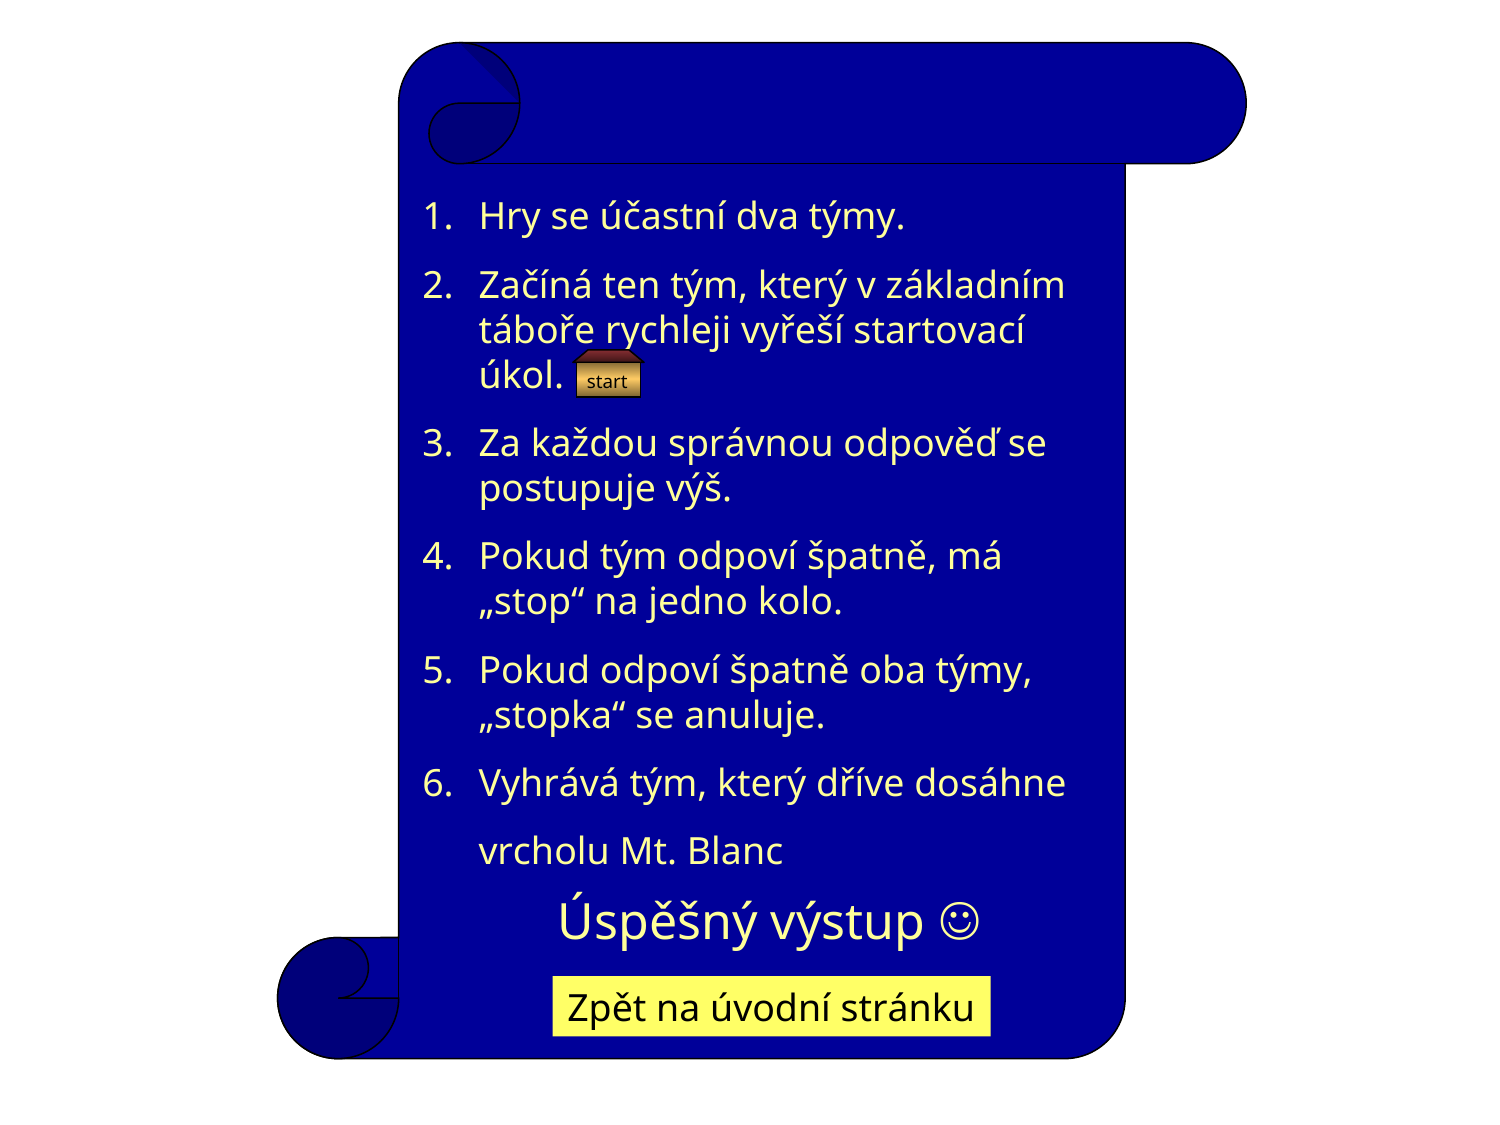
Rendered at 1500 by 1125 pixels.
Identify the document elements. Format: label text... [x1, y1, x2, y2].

text_box Úspěšný výstup  [543, 881, 996, 957]
text_box start [572, 361, 643, 400]
text_box Hry se účastní dva týmy. Začíná ten tým, který v základním táboře rychleji vyřeší startovací úkol. Za každou správnou odpověď se postupuje výš. Pokud tým odpoví špatně, má „stop“ na jedno kolo. Pokud odpoví špatně oba týmy, „stopka“ se anuluje. Vyhrává tým, který dříve dosáhne vrcholu Mt. Blanc [407, 184, 1117, 881]
text_box [277, 42, 1247, 1059]
text_box Zpět na úvodní stránku [552, 976, 991, 1037]
